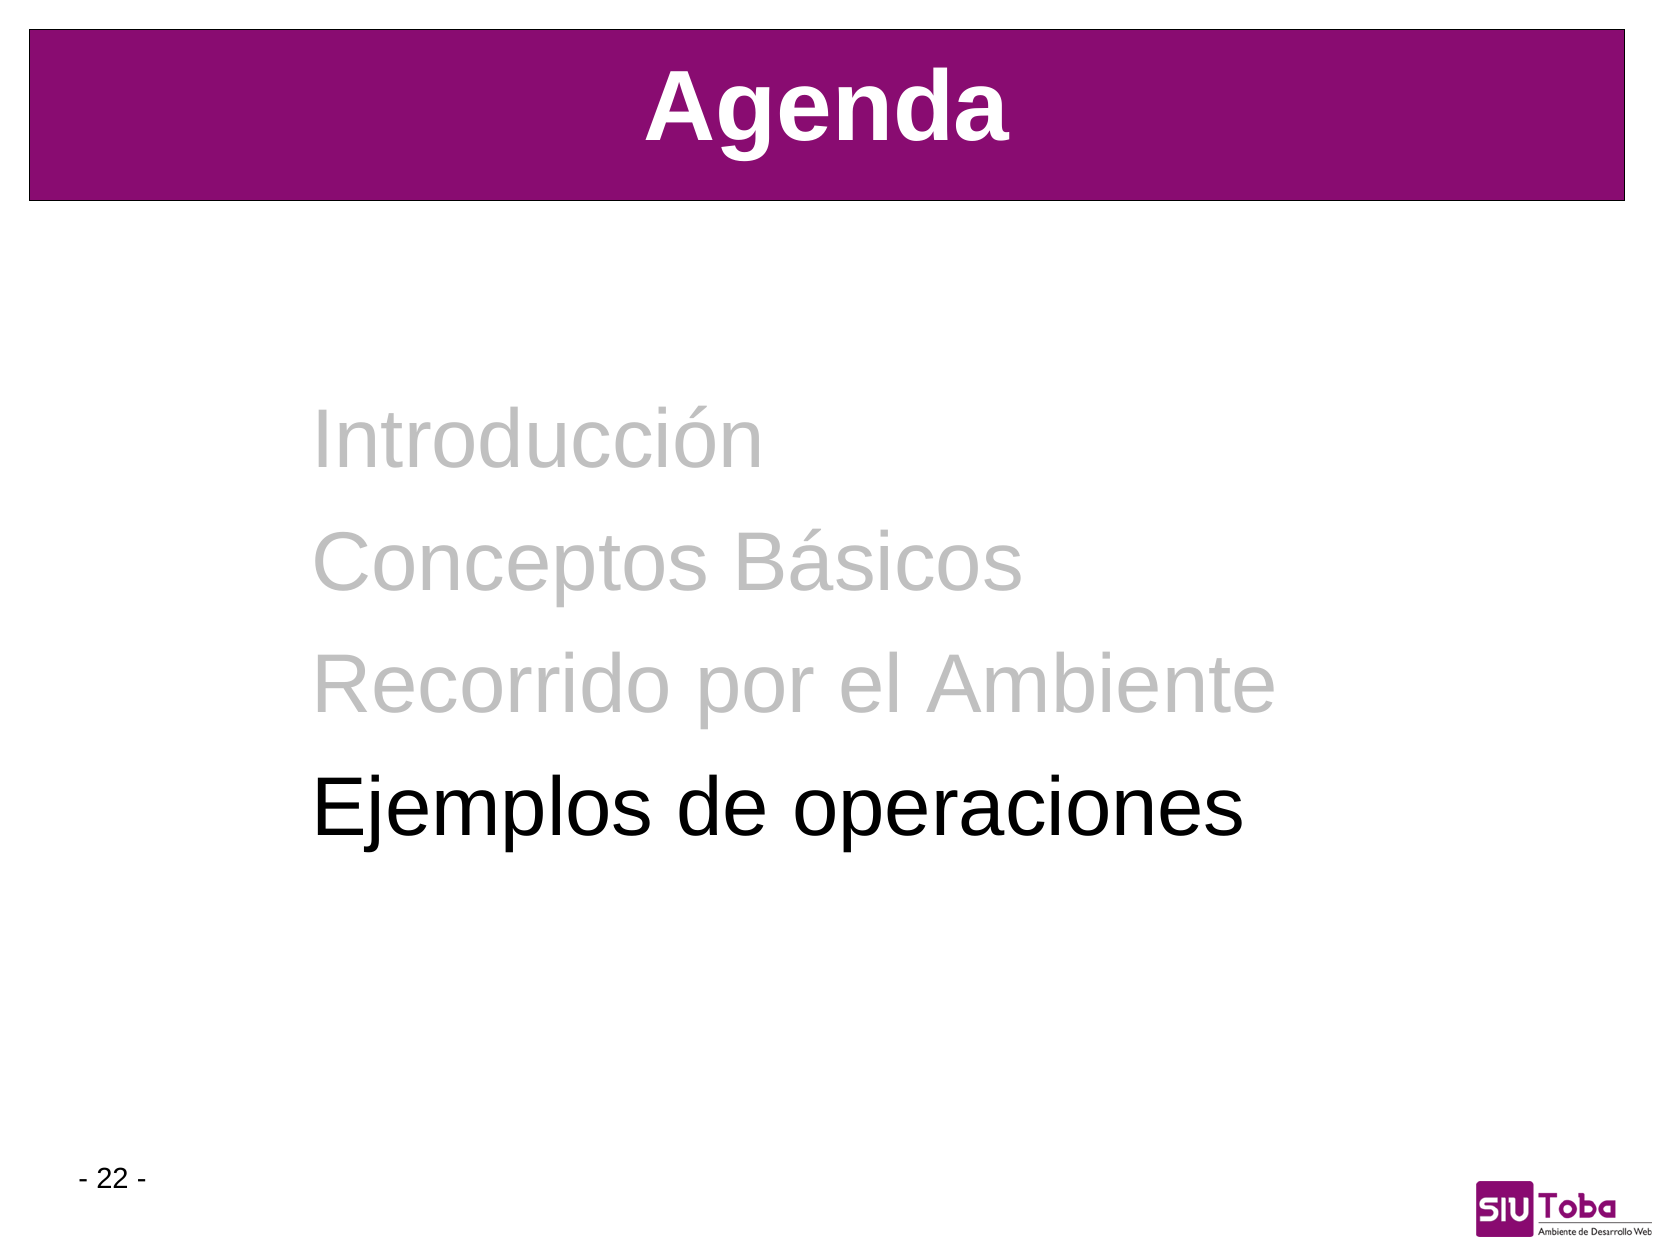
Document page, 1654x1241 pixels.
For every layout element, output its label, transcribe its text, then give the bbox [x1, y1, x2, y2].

picture [1476, 1181, 1652, 1237]
title Agenda [59, 47, 1595, 166]
list Introducción Conceptos Básicos Recorrido por el Ambiente Ejemplos de operaciones [276, 392, 1469, 1089]
